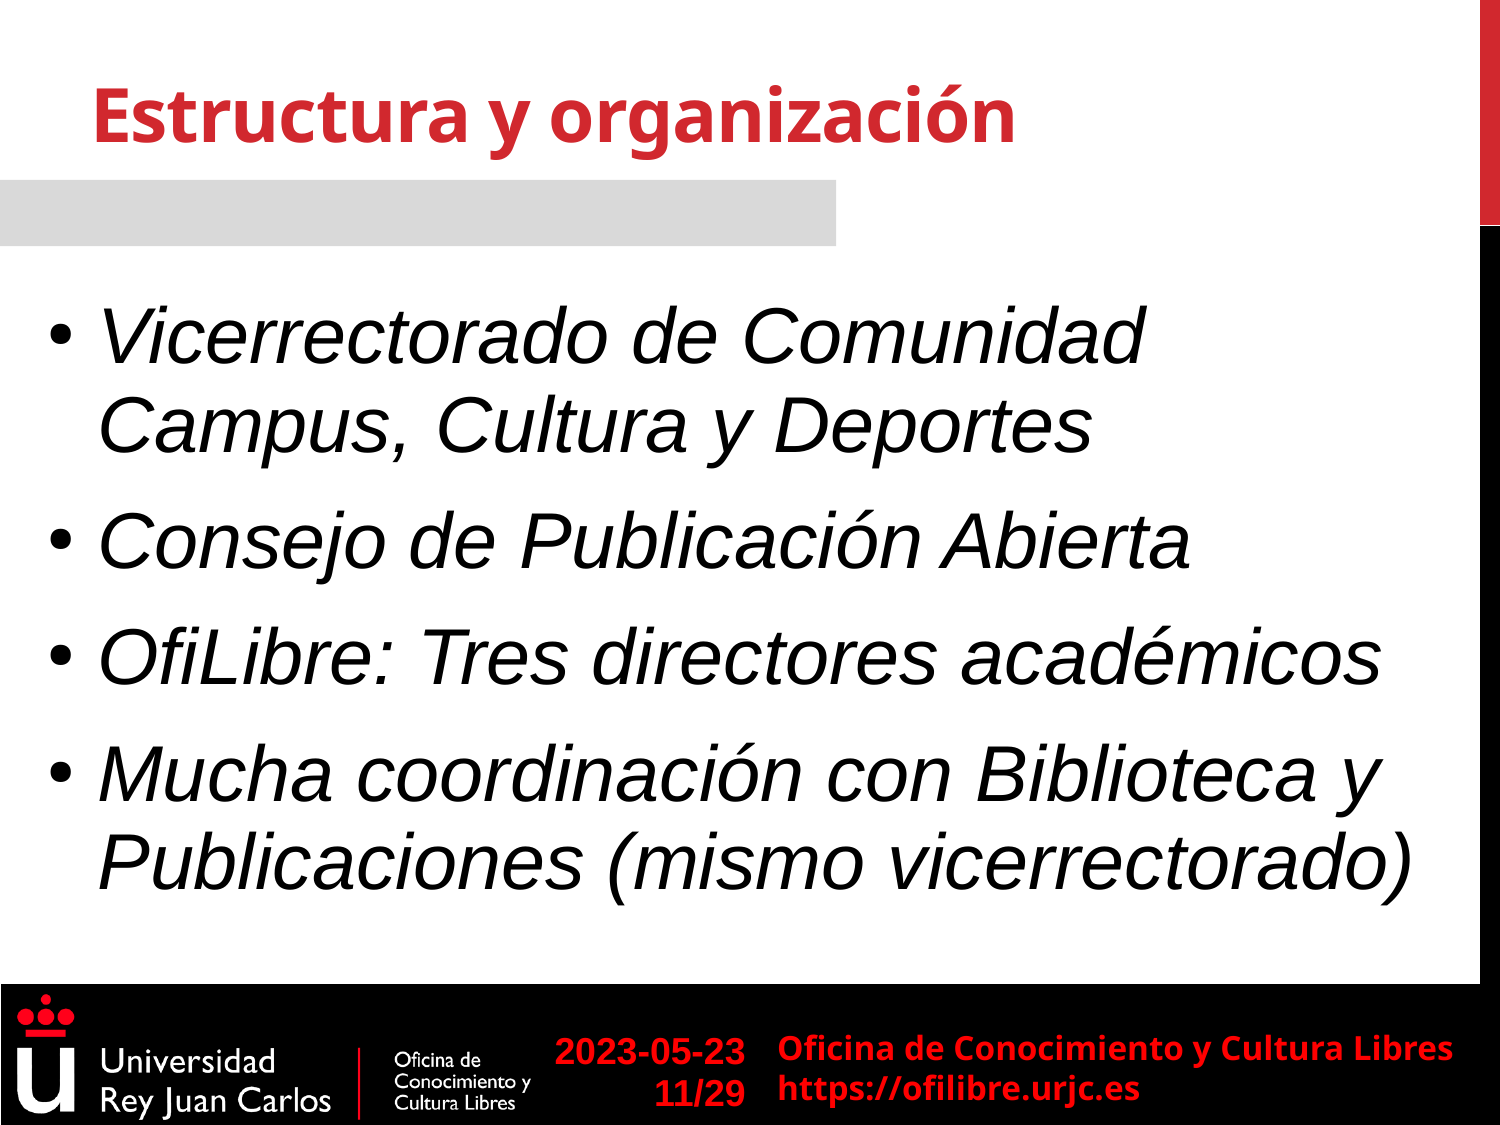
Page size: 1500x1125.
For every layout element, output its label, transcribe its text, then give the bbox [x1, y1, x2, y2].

picture [17, 994, 531, 1120]
title [75, 15, 1425, 172]
text_box Estructura y organización [0, 24, 1326, 172]
list Vicerrectorado de Comunidad Campus, Cultura y Deportes Consejo de Publicación Abierta OfiLibre: Tres directores académicos Mucha coordinación con Biblioteca y Publicaciones (mismo vicerrectorado) [15, 285, 1441, 931]
